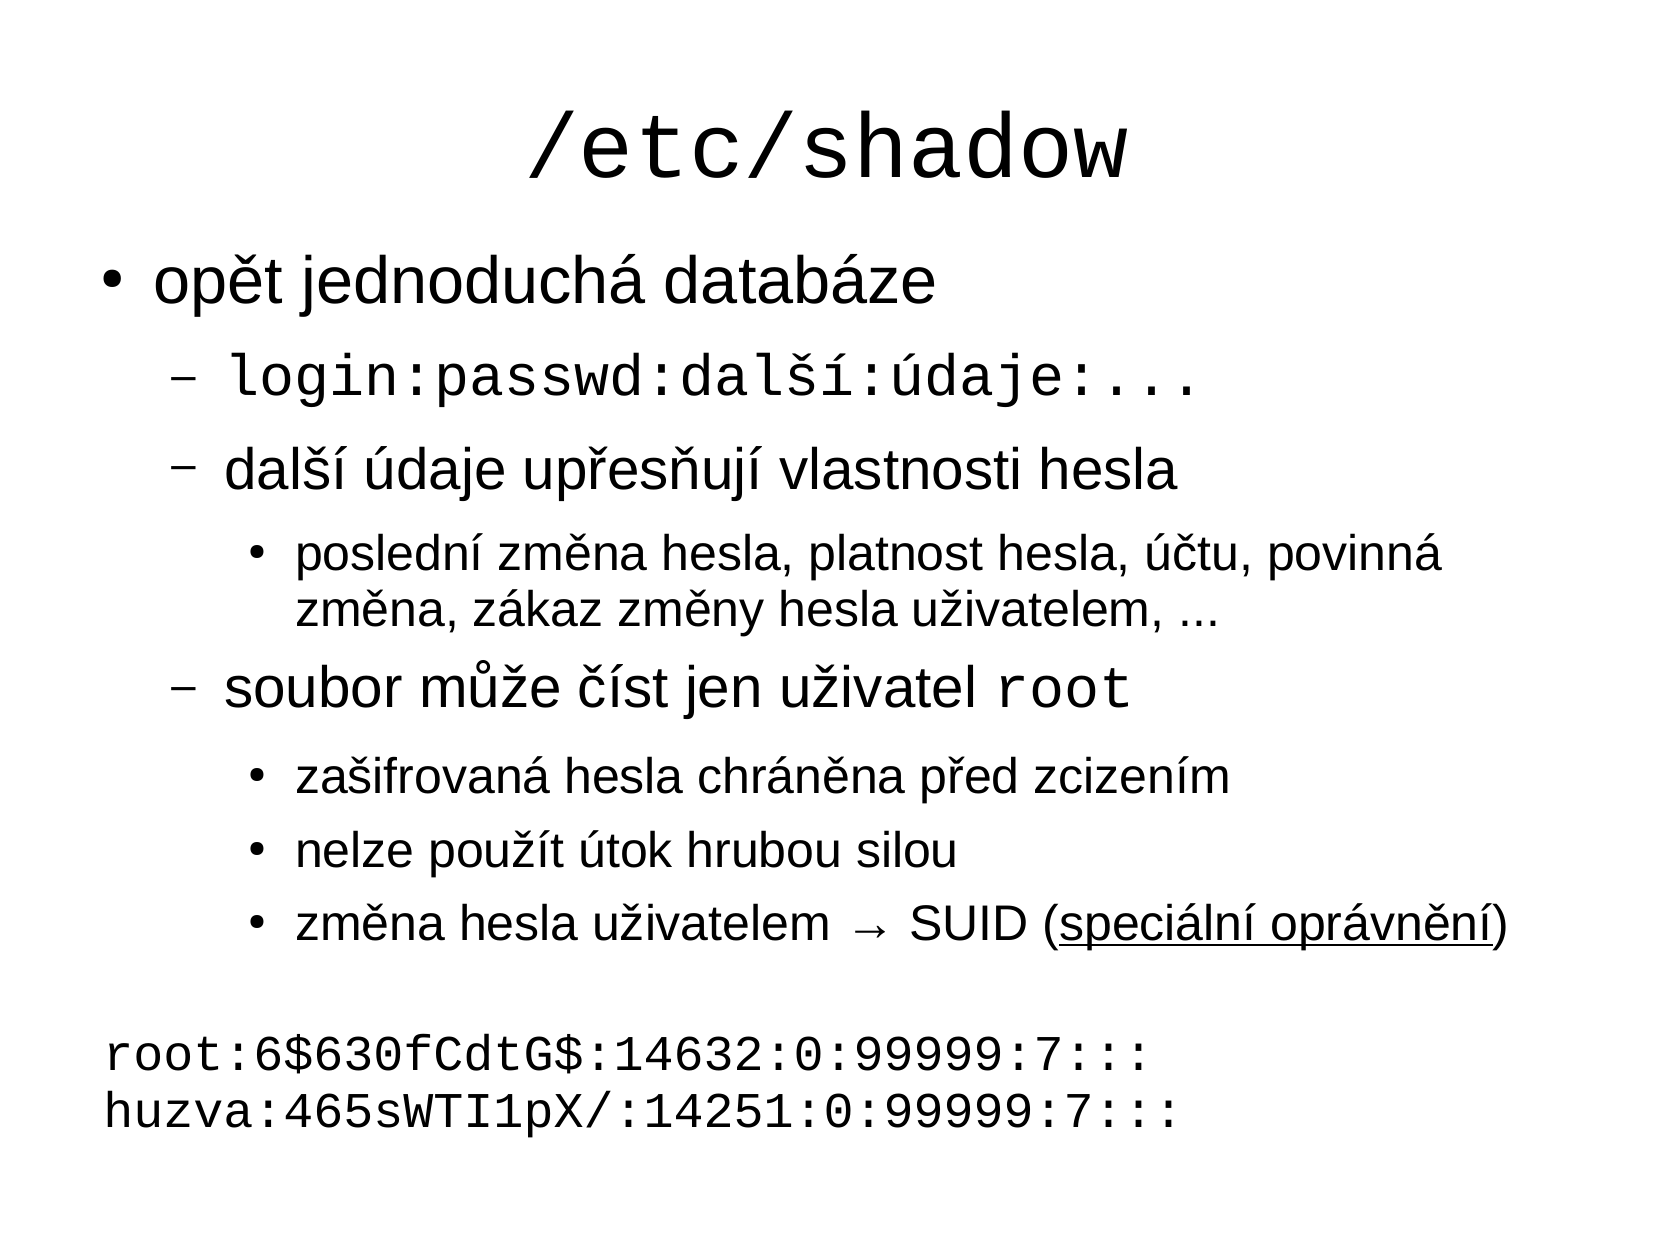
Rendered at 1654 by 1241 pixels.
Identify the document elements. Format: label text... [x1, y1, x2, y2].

text_box root:6$630fCdtG$:14632:0:99999:7::: huzva:465sWTI1pX/:14251:0:99999:7::: [88, 1021, 1536, 1144]
list opět jednoduchá databáze login:passwd:další:údaje:... další údaje upřesňují vlastnosti hesla poslední změna hesla, platnost hesla, účtu, povinná změna, zákaz změny hesla uživatelem, ... soubor může číst jen uživatel root zašifrovaná hesla chráněna před zcizením nelze použít útok hrubou silou změna hesla uživatelem → SUID (speciální oprávnění) [82, 242, 1571, 957]
title /etc/shadow [82, 56, 1571, 242]
